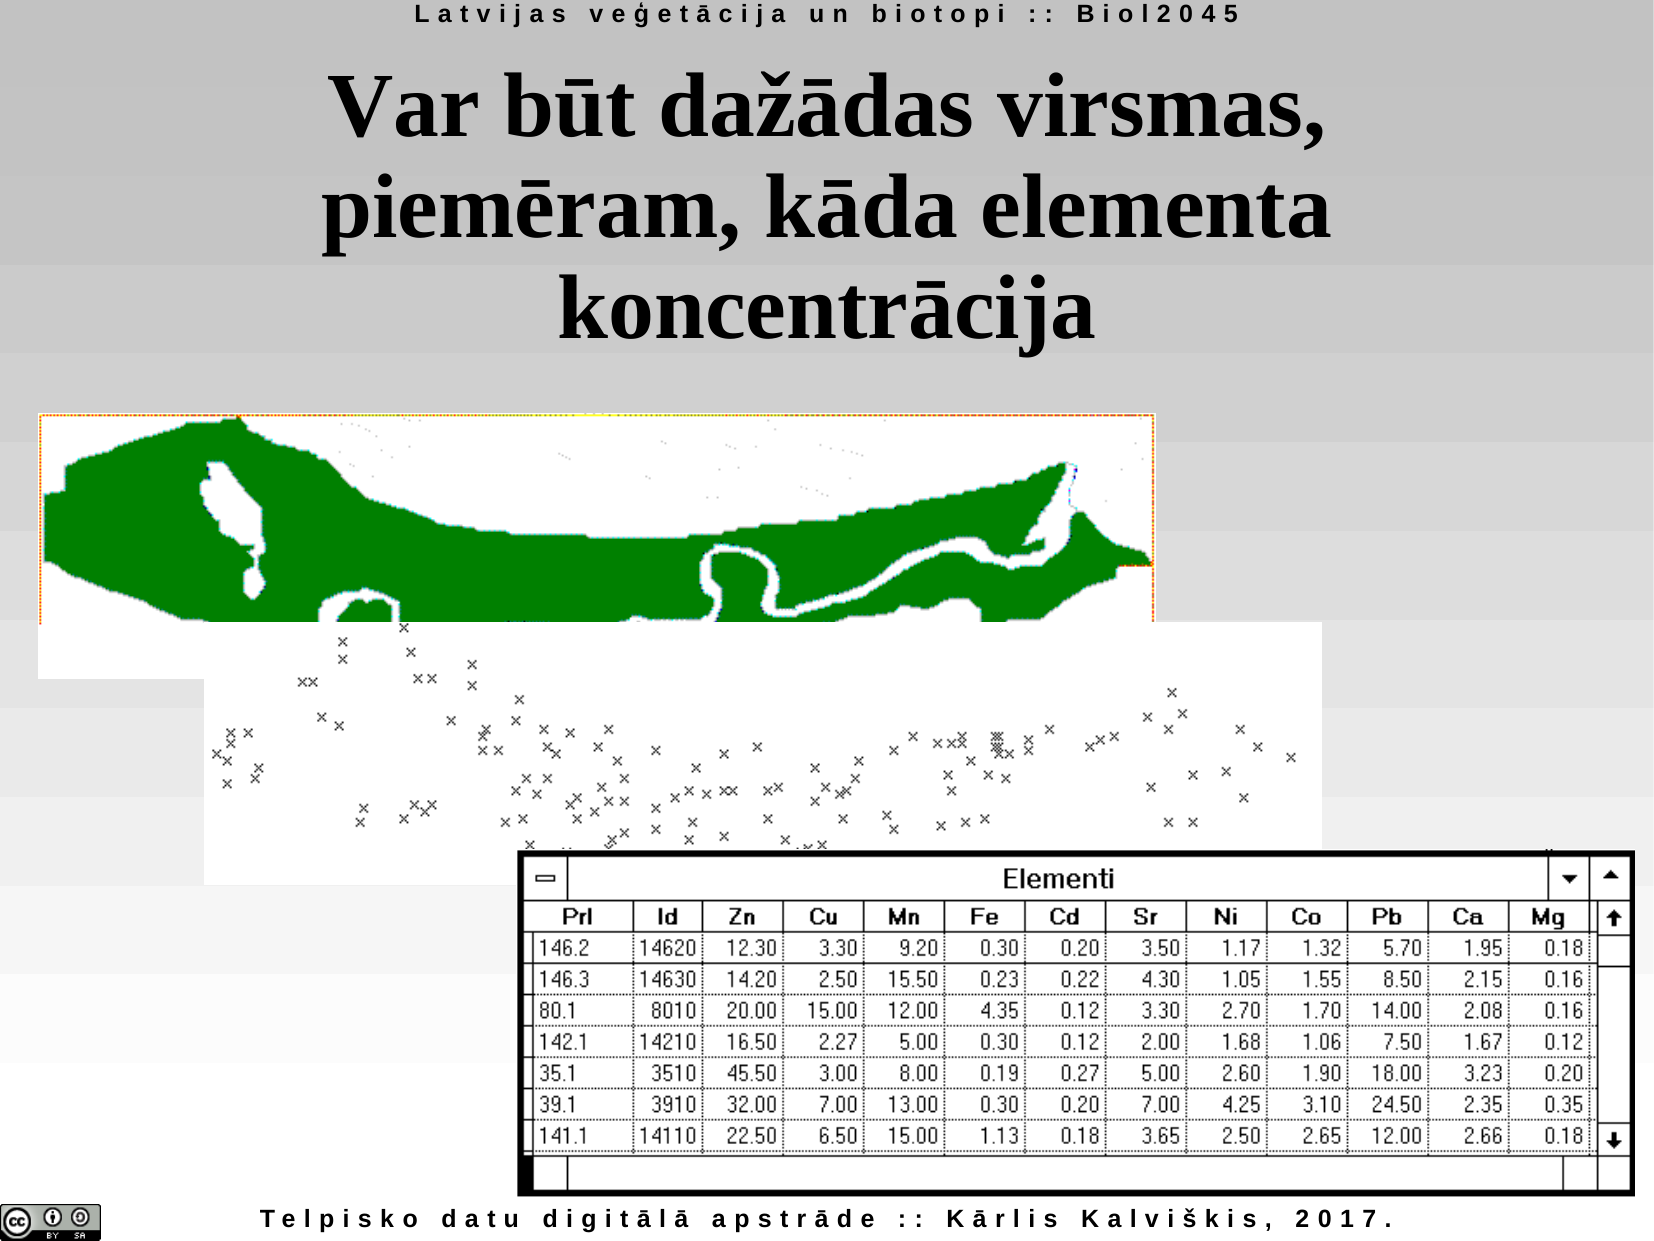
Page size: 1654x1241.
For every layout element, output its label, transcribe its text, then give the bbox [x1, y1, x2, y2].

title Var būt dažādas virsmas, piemēram, kāda elementa koncentrācija [121, 54, 1534, 359]
picture [0, 0, 1654, 1241]
